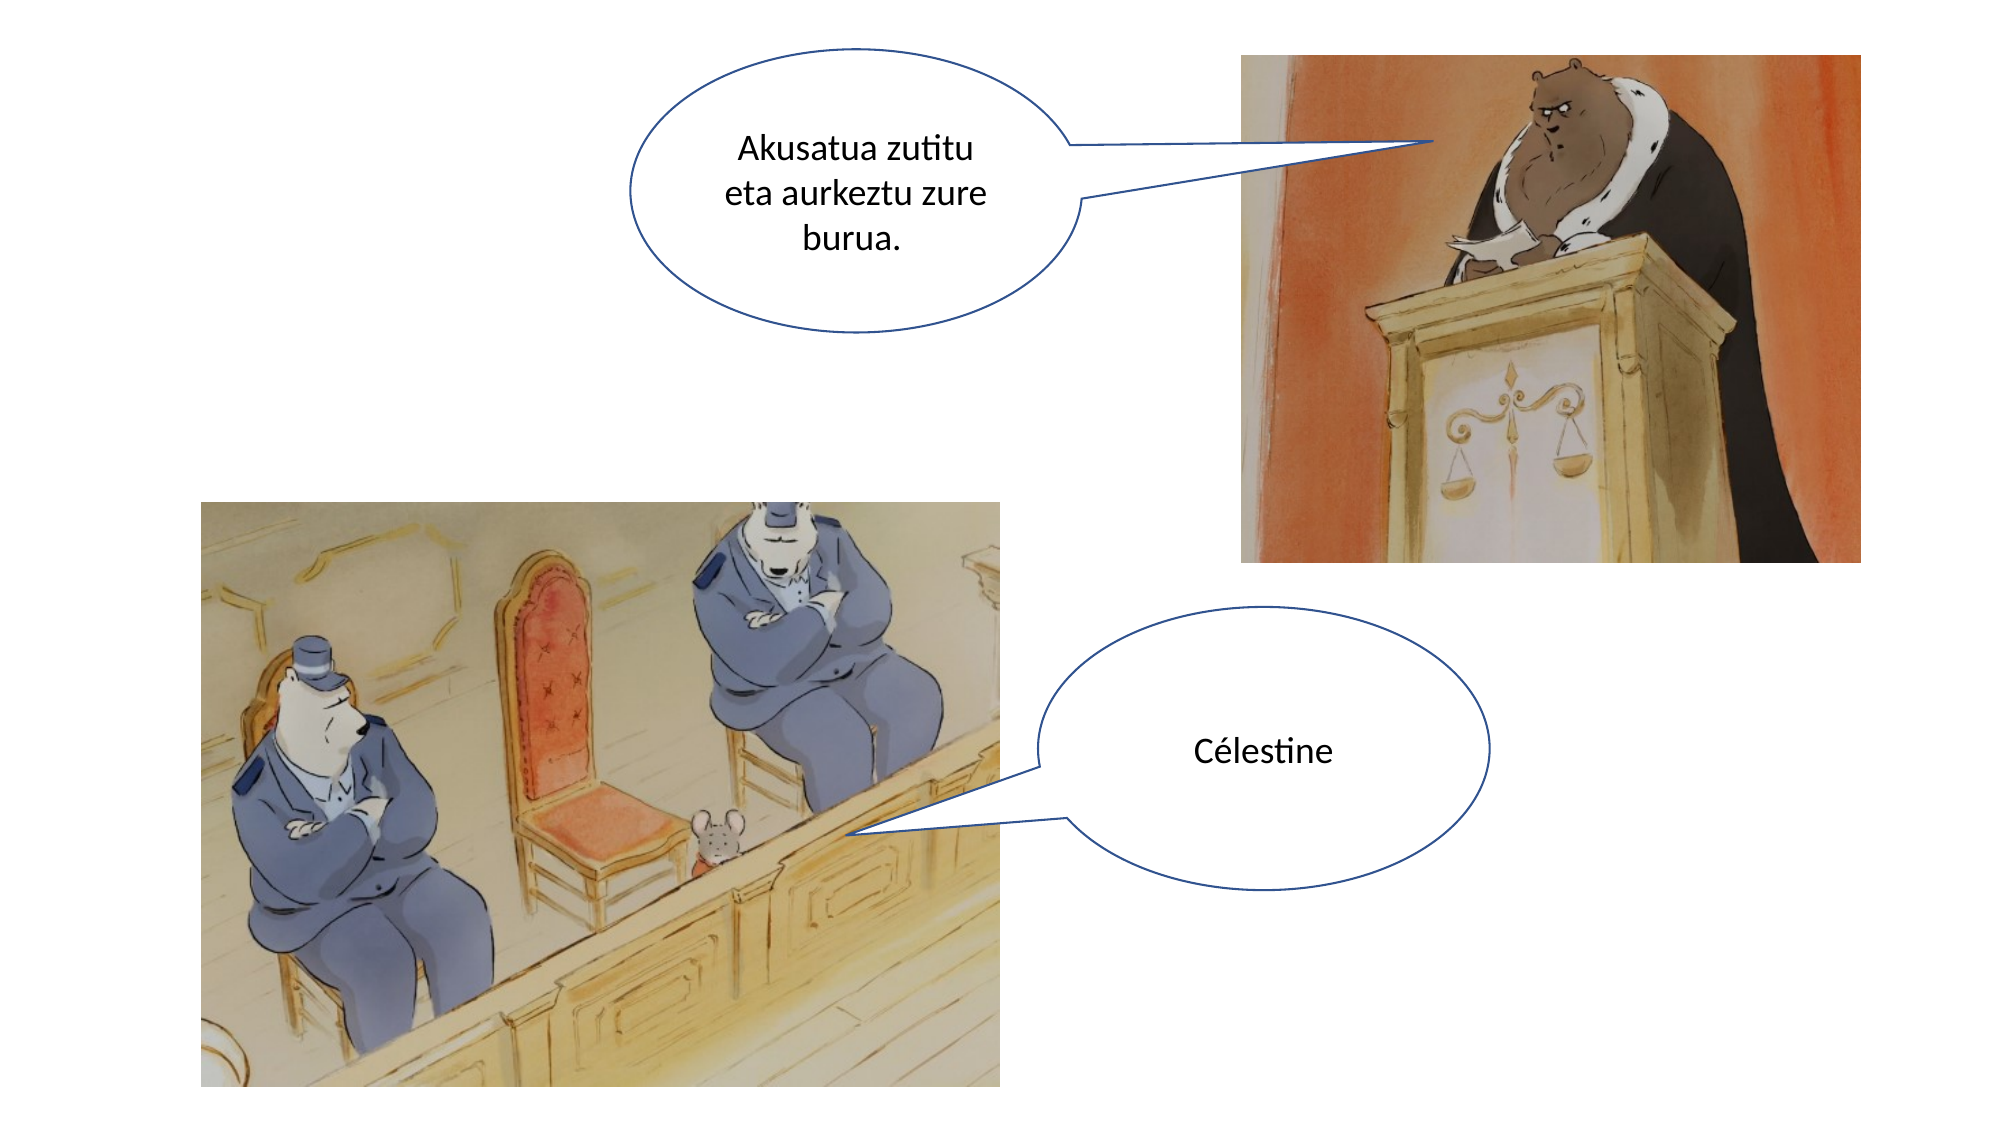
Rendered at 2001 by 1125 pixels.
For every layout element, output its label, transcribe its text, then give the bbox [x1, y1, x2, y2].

text_box Akusatua zutitu eta aurkeztu zure burua. [630, 49, 1434, 333]
picture [201, 502, 1000, 1087]
text_box Célestine [845, 606, 1490, 891]
picture [1241, 55, 1861, 563]
